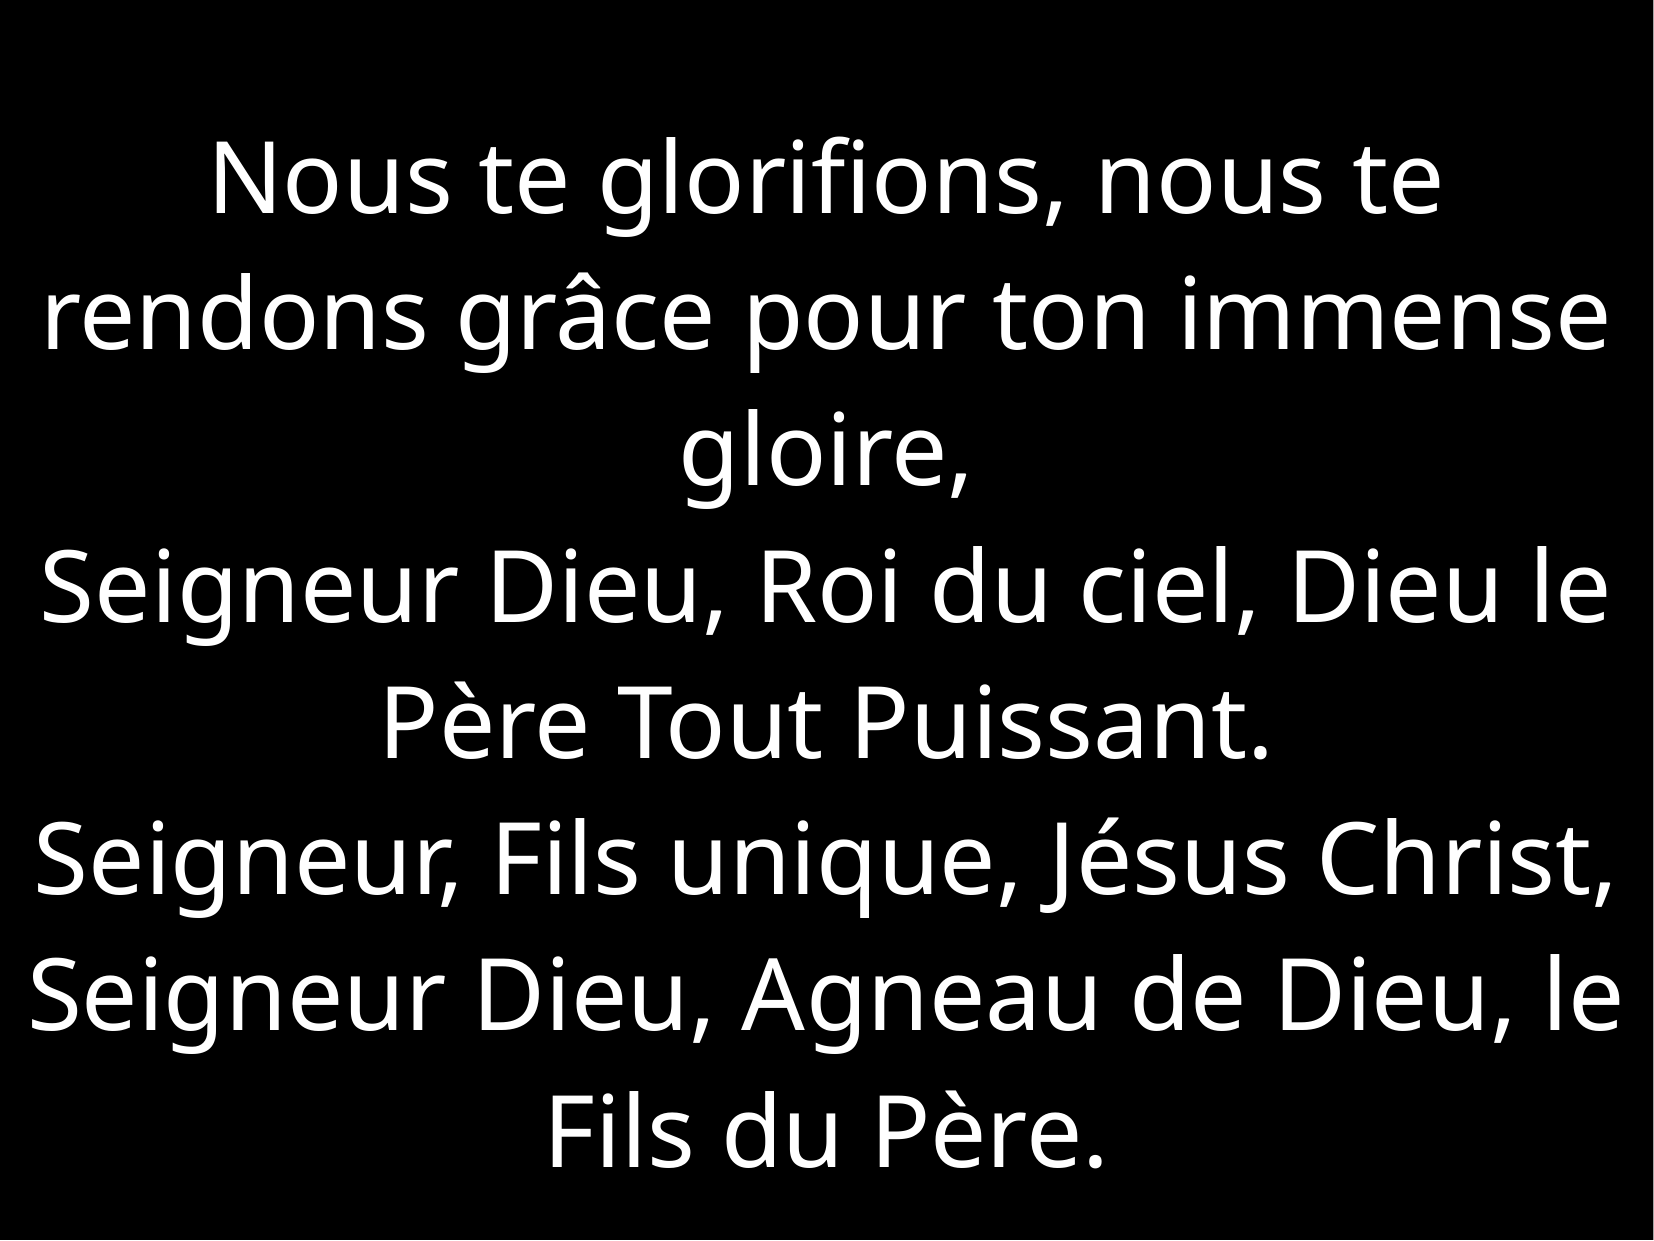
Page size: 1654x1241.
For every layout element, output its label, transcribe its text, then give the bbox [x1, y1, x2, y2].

subtitle Nous te glorifions, nous te rendons grâce pour ton immense gloire, Seigneur Dieu, Roi du ciel, Dieu le Père Tout Puissant. Seigneur, Fils unique, Jésus Christ, Seigneur Dieu, Agneau de Dieu, le Fils du Père. [11, 23, 1642, 1241]
